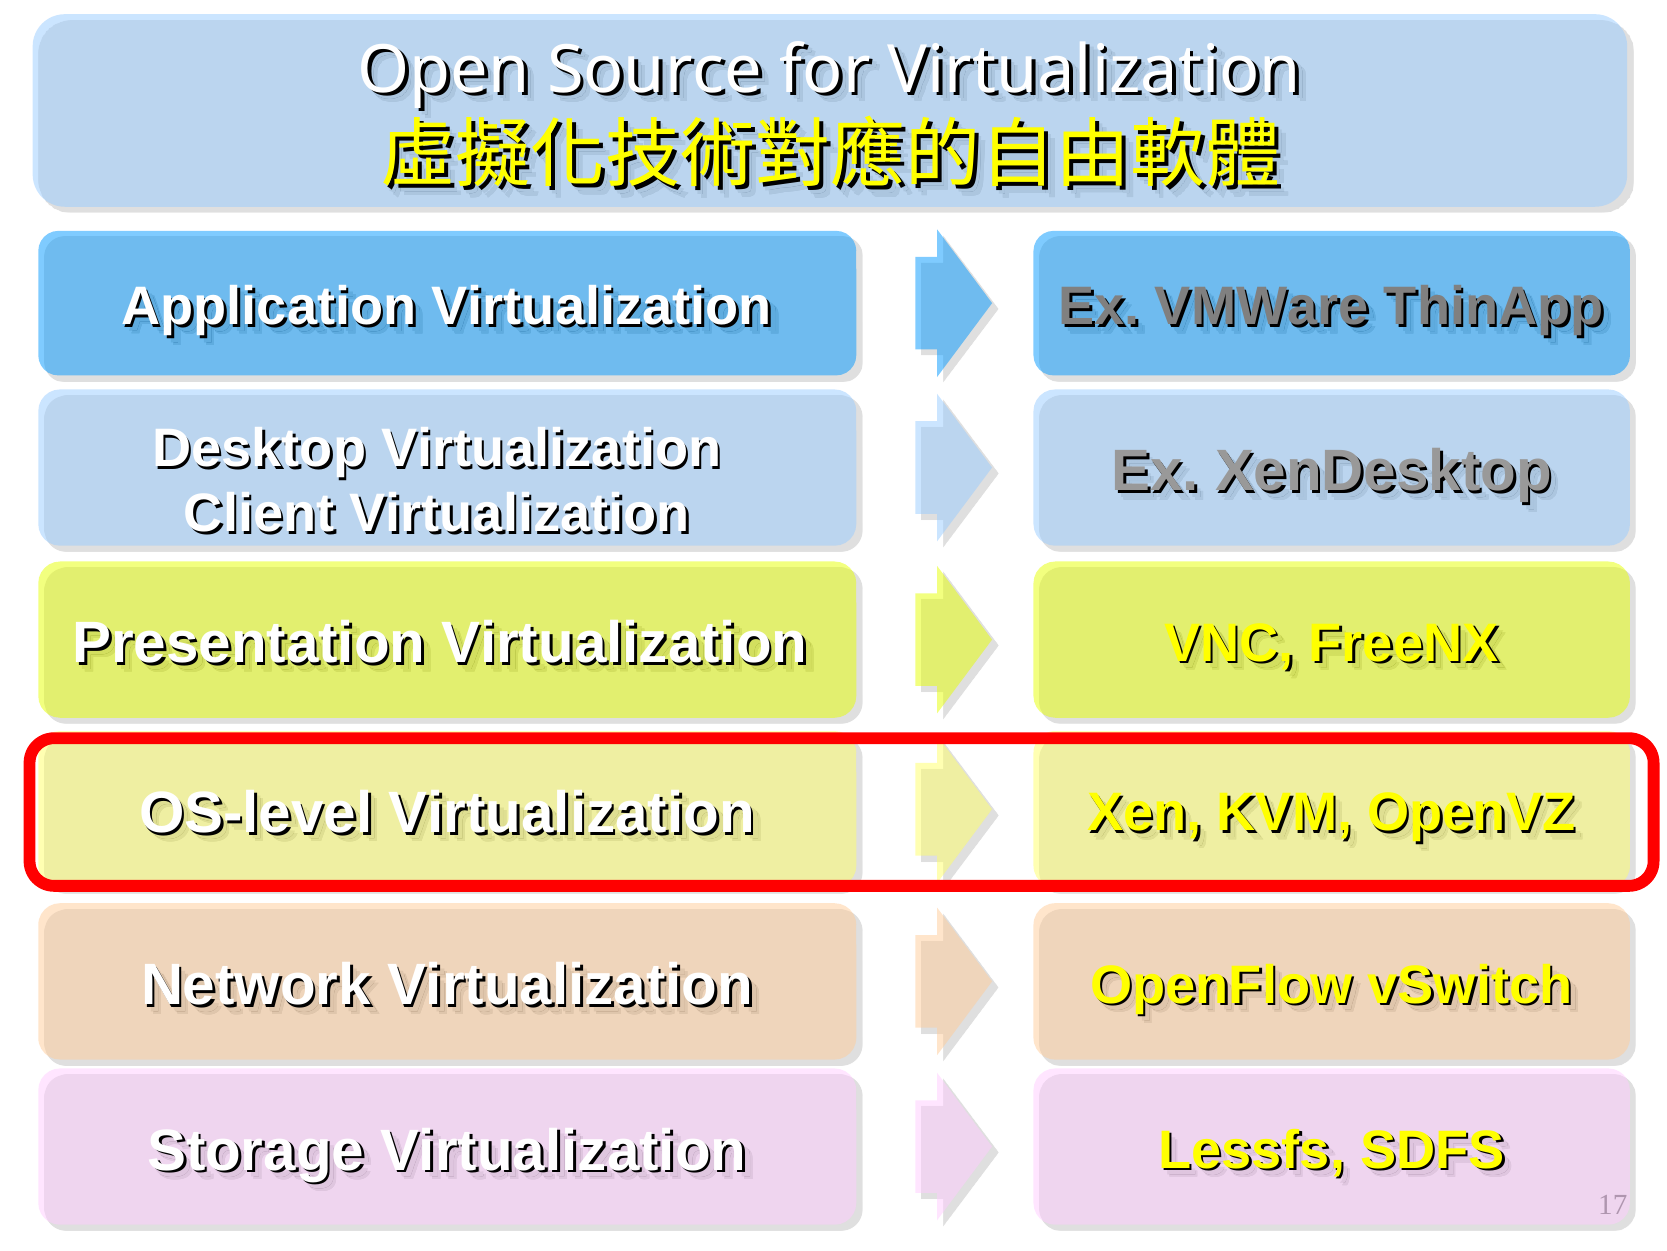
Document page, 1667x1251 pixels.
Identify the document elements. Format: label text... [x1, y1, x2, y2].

text_box [915, 745, 993, 879]
text_box [915, 393, 993, 542]
text_box OS-level Virtualization [38, 745, 857, 879]
text_box [38, 389, 857, 546]
text_box Presentation Virtualization [38, 561, 857, 718]
text_box Xen, KVM, OpenVZ [1033, 745, 1630, 879]
text_box VNC, FreeNX [1033, 561, 1630, 718]
text_box [915, 907, 993, 1056]
text_box Ex. VMWare ThinApp [1033, 230, 1630, 376]
text_box [915, 229, 993, 378]
text_box Application Virtualization [38, 230, 857, 376]
text_box Storage Virtualization [38, 1068, 857, 1225]
text_box Lessfs, SDFS [1033, 1068, 1630, 1225]
text_box Ex. XenDesktop [1033, 389, 1630, 546]
text_box Open Source for Virtualization 虛擬化技術對應的自由軟體 [32, 14, 1628, 207]
text_box [915, 565, 993, 714]
text_box OpenFlow vSwitch [1033, 903, 1630, 1060]
text_box Network Virtualization [38, 903, 857, 1060]
text_box Desktop Virtualization Client Virtualization [47, 405, 827, 550]
text_box [915, 1072, 993, 1221]
